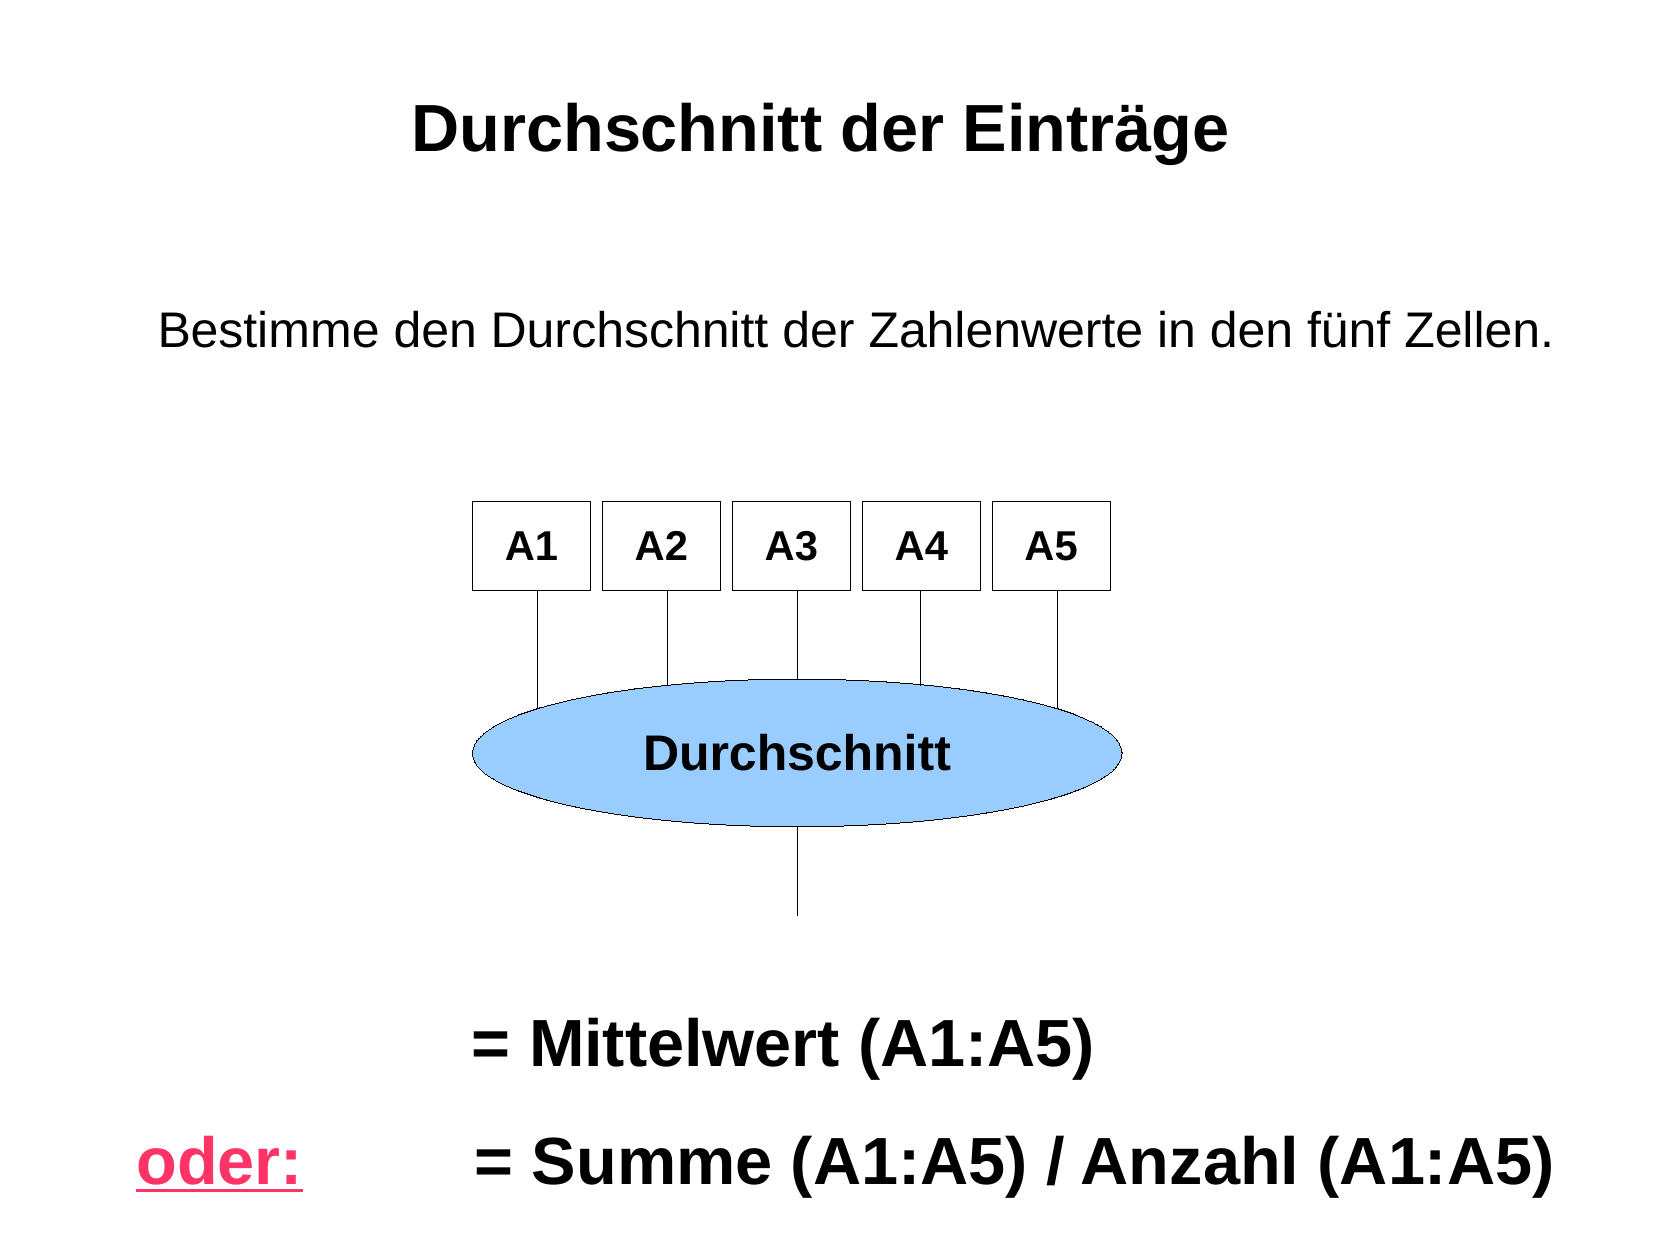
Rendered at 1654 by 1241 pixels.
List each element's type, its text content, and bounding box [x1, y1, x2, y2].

text_box A3 [732, 501, 851, 591]
text_box Durchschnitt [472, 679, 1123, 827]
title Durchschnitt der Einträge [76, 49, 1565, 207]
text_box Bestimme den Durchschnitt der Zahlenwerte in den fünf Zellen. [88, 295, 1625, 366]
title oder: [77, 1083, 1566, 1241]
text_box A4 [862, 501, 981, 591]
text_box A2 [602, 501, 721, 591]
title = Mittelwert (A1:A5) [76, 920, 1565, 1083]
text_box A5 [992, 501, 1111, 591]
text_box A1 [472, 501, 591, 591]
